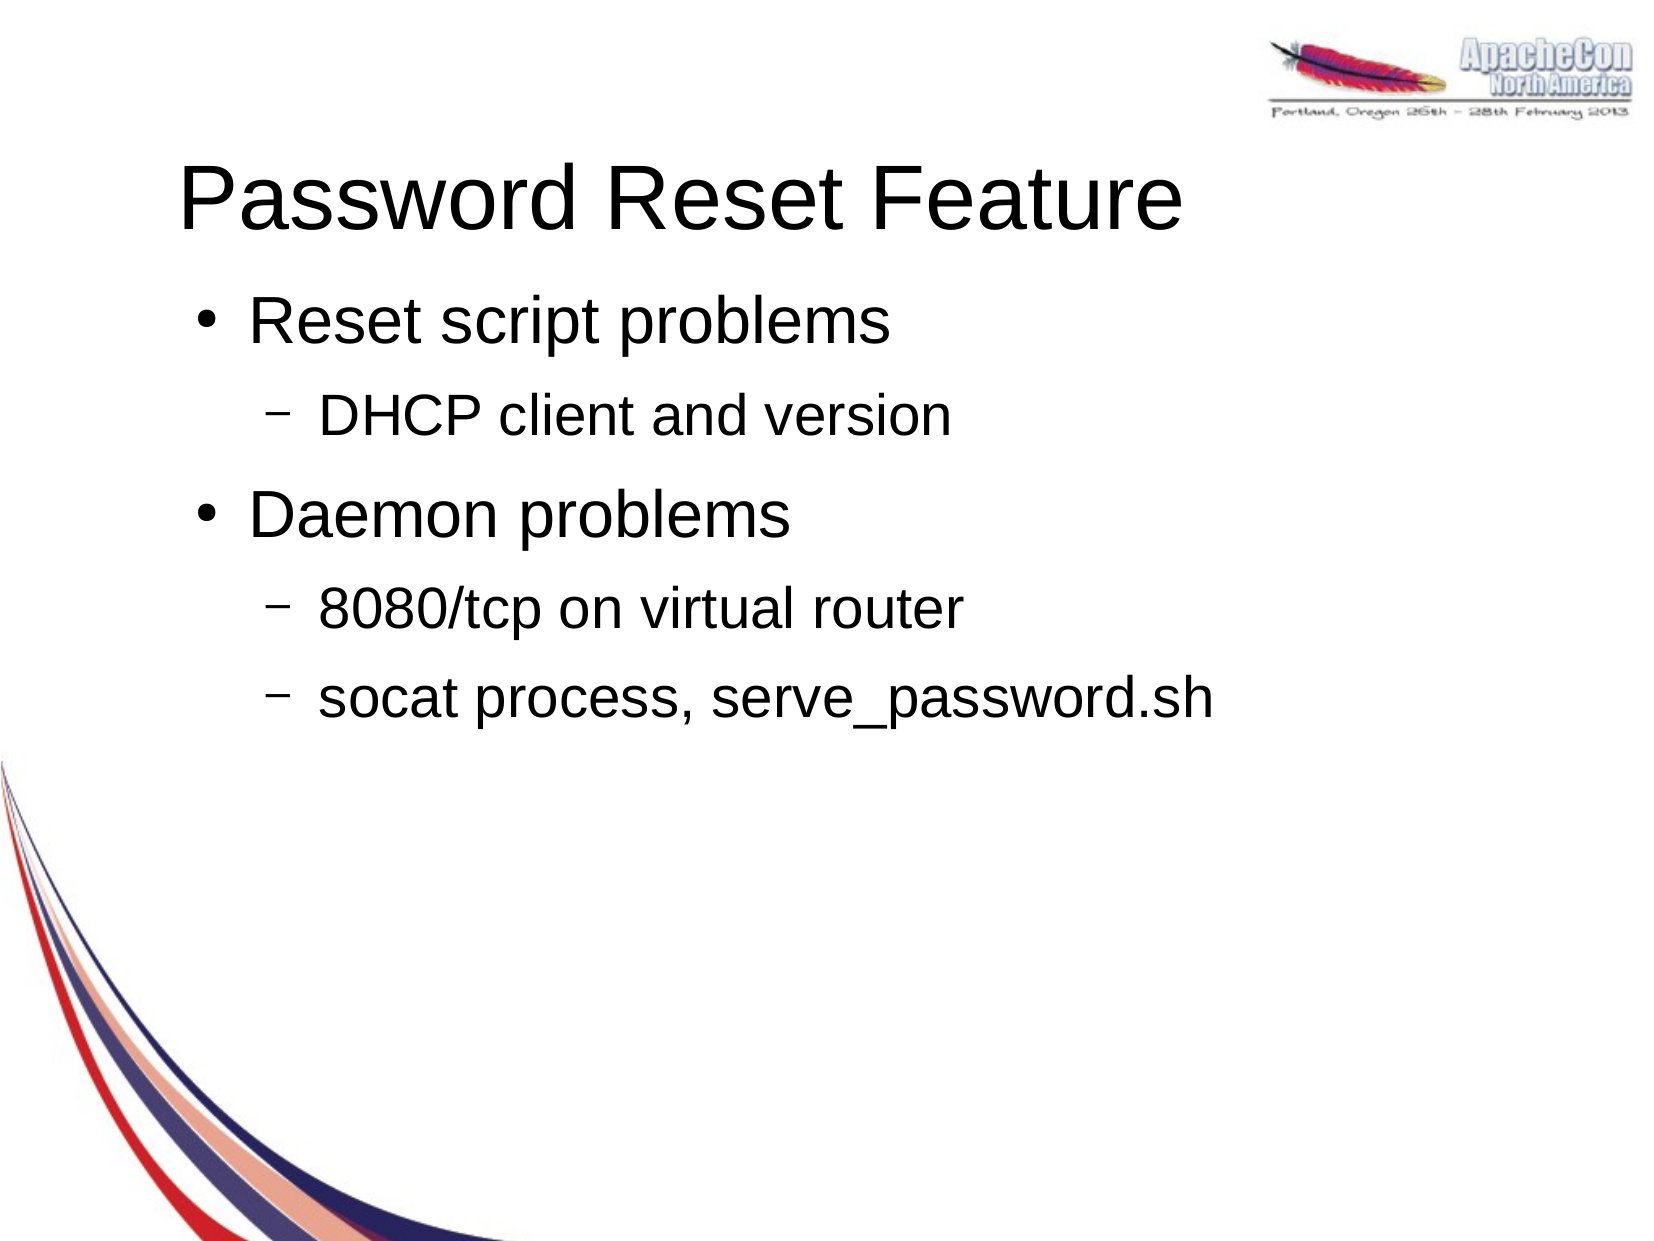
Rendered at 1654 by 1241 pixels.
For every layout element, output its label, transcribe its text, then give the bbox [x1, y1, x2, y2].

list Reset script problems DHCP client and version Daemon problems 8080/tcp on virtual router socat process, serve_password.sh [177, 283, 1536, 990]
picture [0, 0, 1654, 1241]
title Password Reset Feature [177, 146, 1536, 250]
